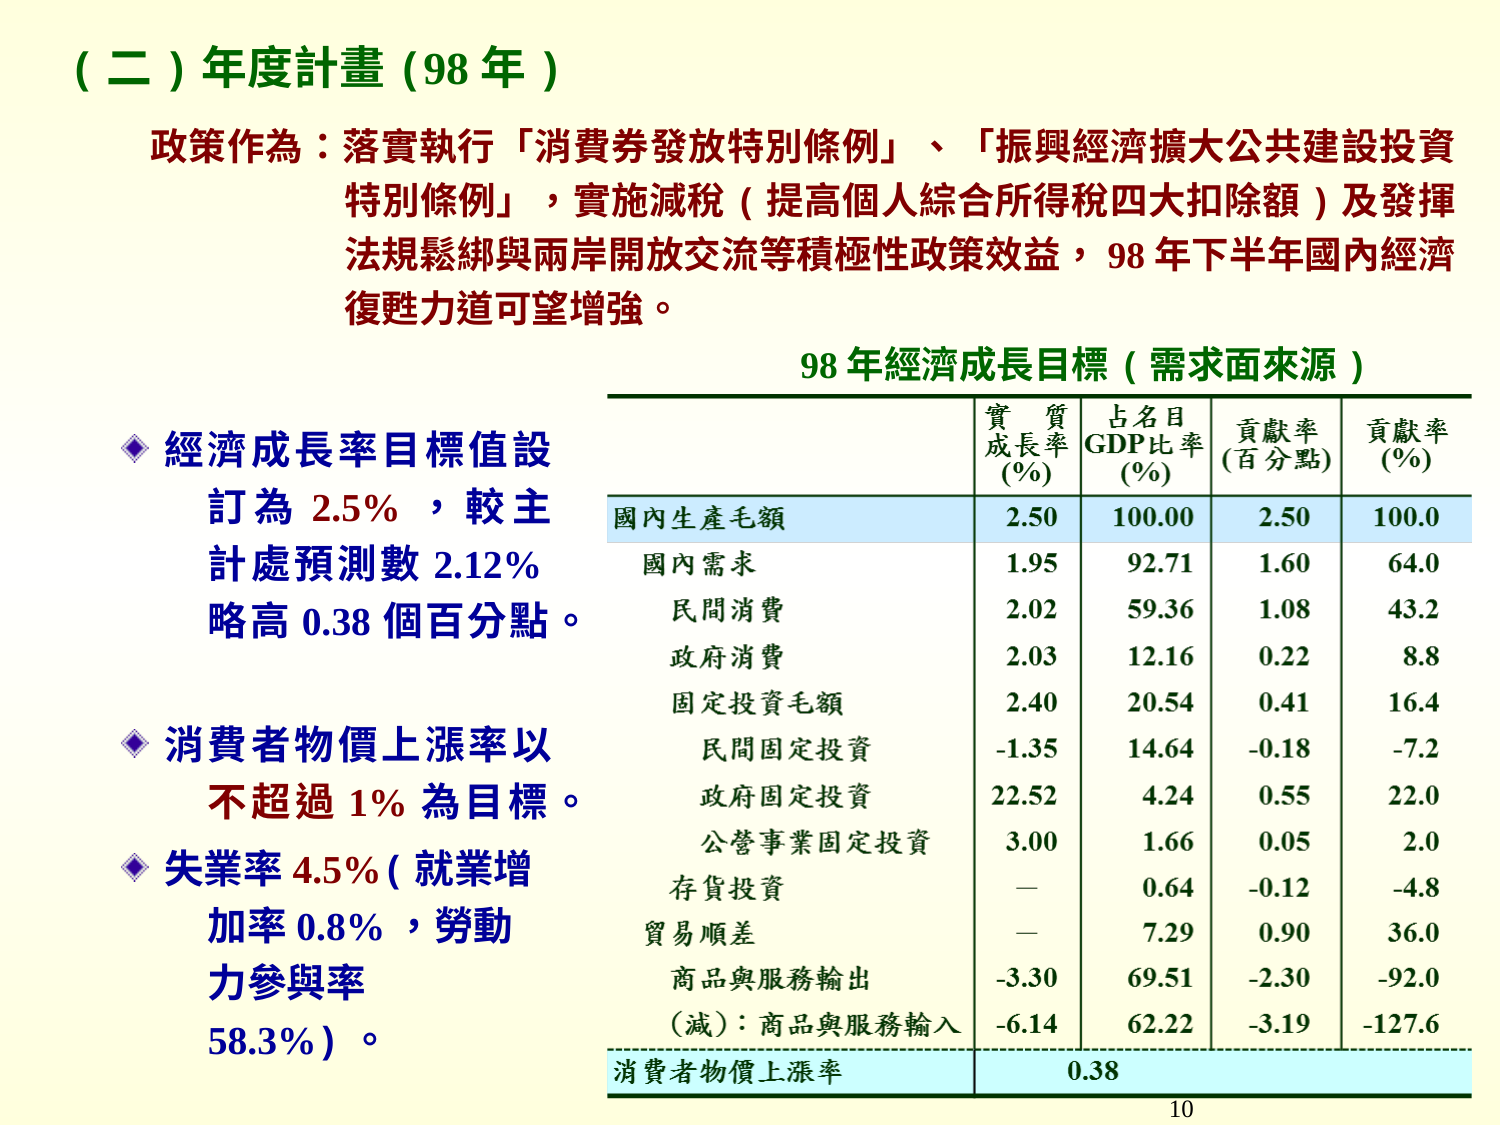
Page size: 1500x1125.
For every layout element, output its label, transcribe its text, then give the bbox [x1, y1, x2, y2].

text_box (二)年度計畫(98年) [53, 14, 620, 101]
text_box [1153, 1055, 1500, 1125]
picture [593, 388, 1472, 1104]
title 98年經濟成長目標(需求面來源) [785, 339, 1400, 388]
text_box 經濟成長率目標值設訂為2.5%，較主計處預測數2.12%略高0.38個百分點。 消費者物價上漲率以不超過1%為目標。 失業率4.5%(就業增加率0.8%，勞動力參與率58.3%)。 [106, 407, 567, 953]
text_box 政策作為：落實執行「消費券發放特別條例」、「振興經濟擴大公共建設投資特別條例」，實施減稅(提高個人綜合所得稅四大扣除額)及發揮法規鬆綁與兩岸開放交流等積極性政策效益，98年下半年國內經濟復甦力道可望增強。 [135, 106, 1471, 339]
